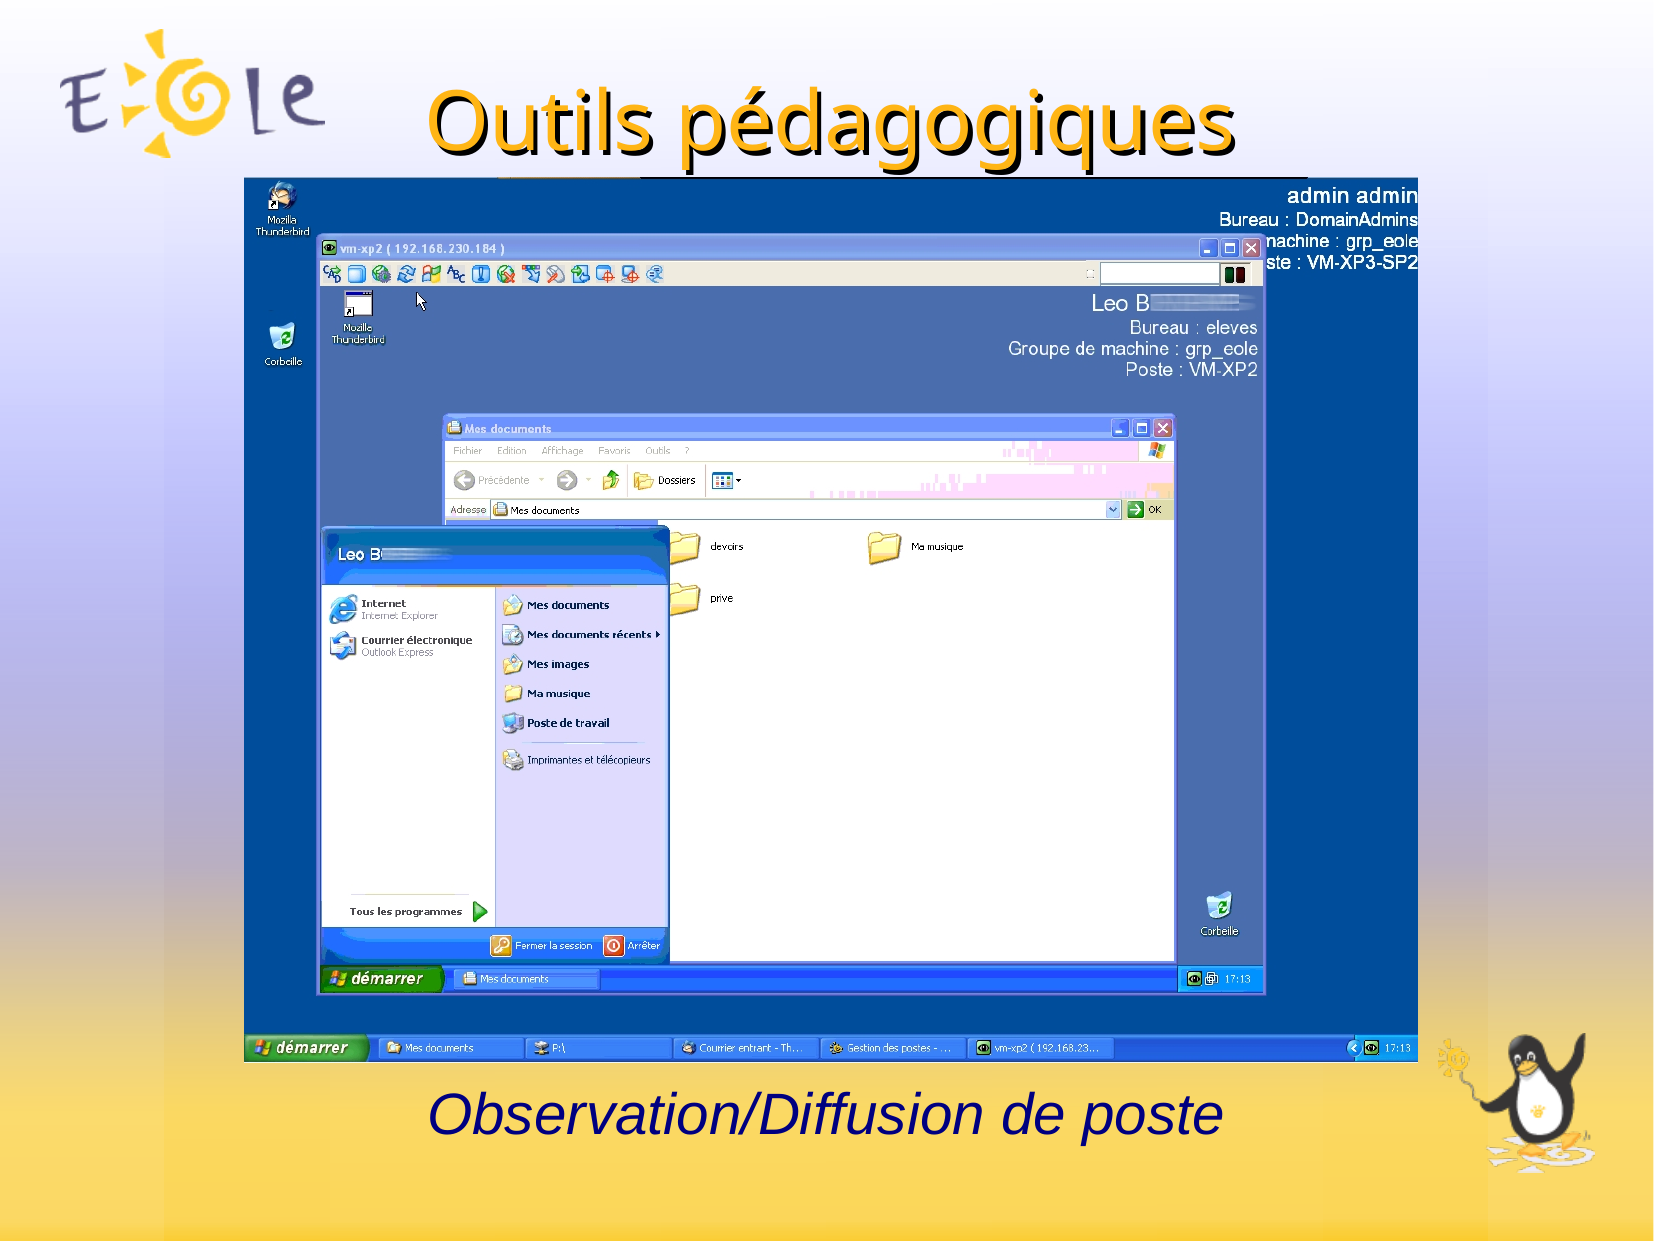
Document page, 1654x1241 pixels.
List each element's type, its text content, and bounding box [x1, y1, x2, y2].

title Outils pédagogiques [88, 0, 1571, 237]
picture [0, 0, 1654, 1241]
text_box Observation/Diffusion de poste [29, 1077, 1625, 1152]
